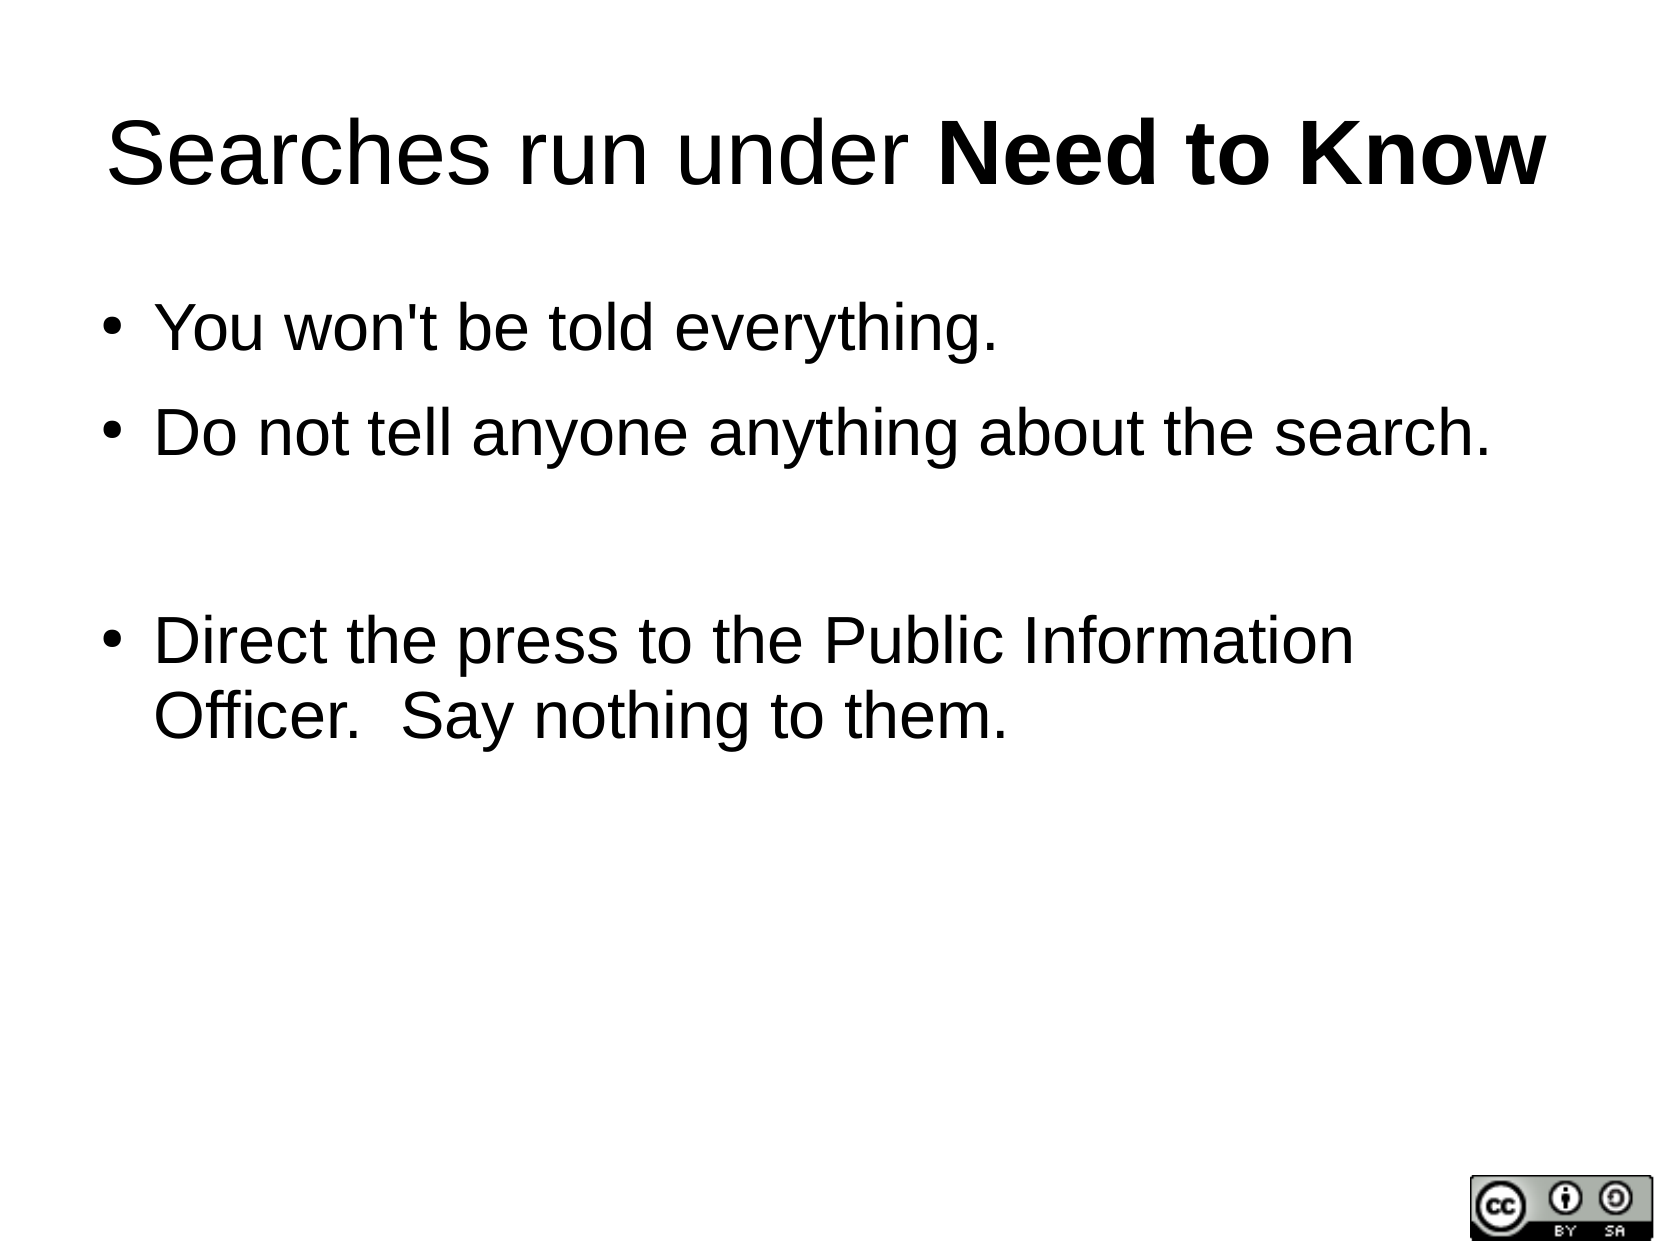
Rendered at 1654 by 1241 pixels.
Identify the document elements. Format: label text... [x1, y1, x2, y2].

picture [1470, 1175, 1654, 1241]
list You won't be told everything. Do not tell anyone anything about the search. Direct the press to the Public Information Officer. Say nothing to them. [82, 290, 1571, 1010]
title Searches run under Need to Know [82, 49, 1571, 257]
